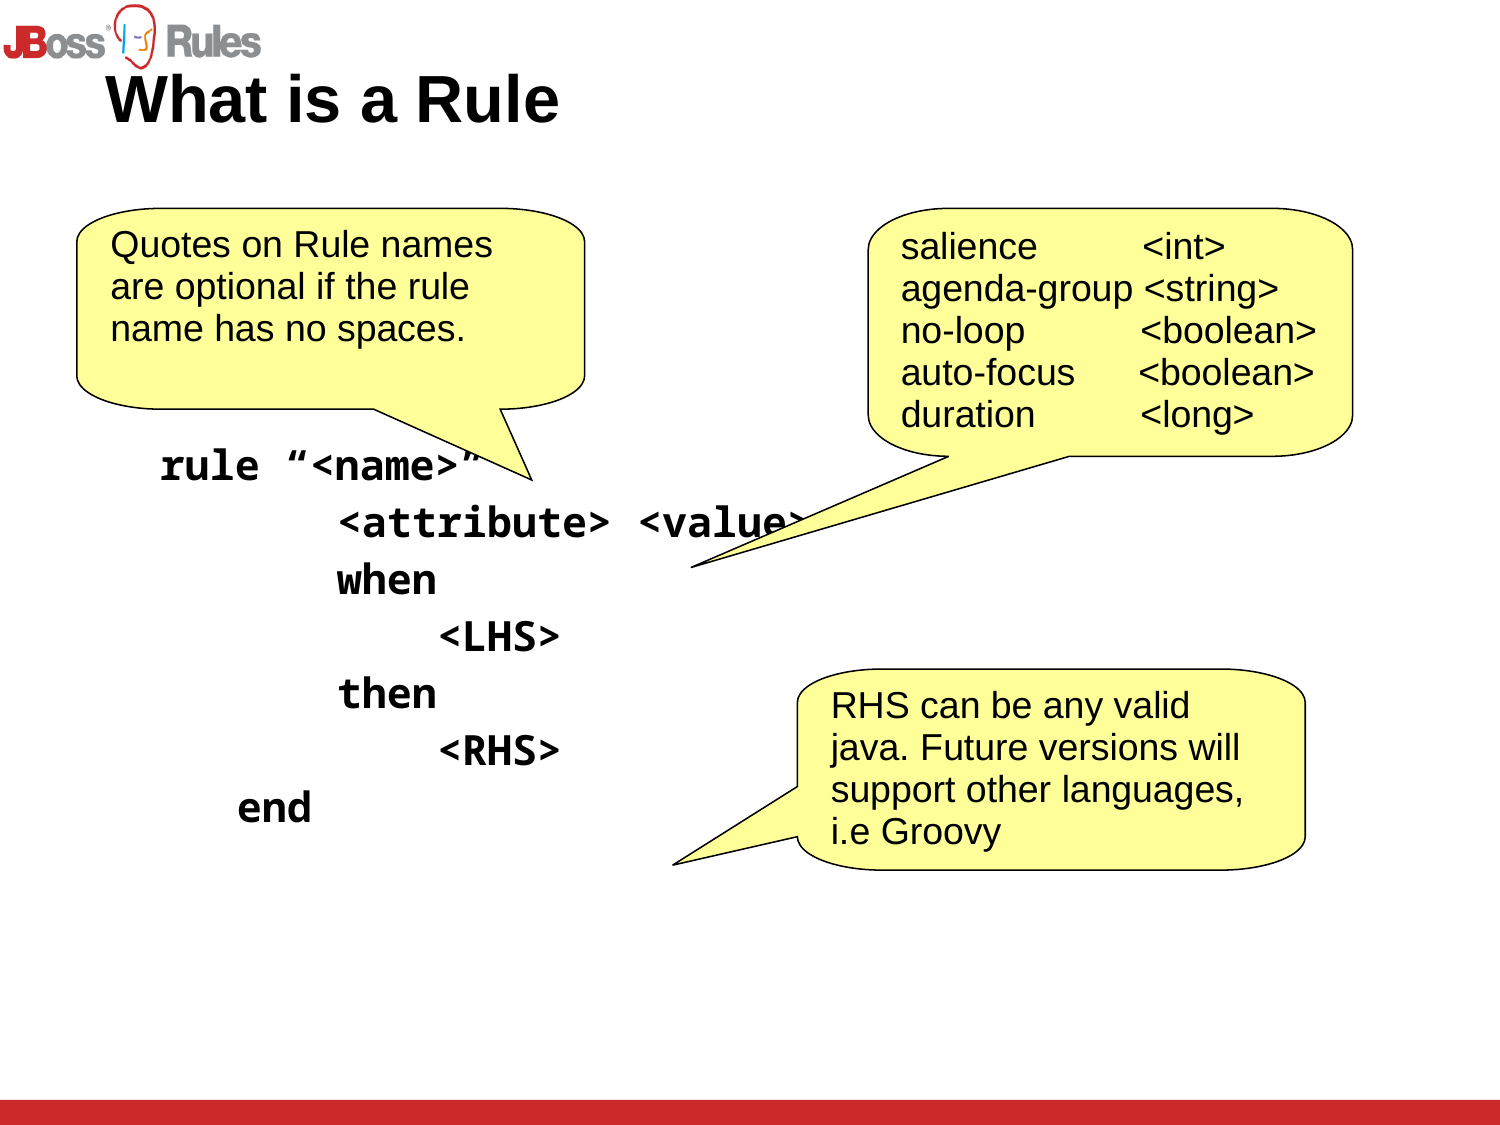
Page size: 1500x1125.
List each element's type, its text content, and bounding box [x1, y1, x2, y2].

text_box RHS can be any valid java. Future versions will support other languages, i.e Groovy [672, 669, 1306, 871]
title What is a Rule [90, 39, 1206, 144]
text_box Quotes on Rule names are optional if the rule name has no spaces. [76, 208, 585, 480]
picture [0, 0, 266, 73]
text_box salience <int> agenda-group <string> no-loop <boolean> auto-focus <boolean> duration <long> [690, 208, 1353, 568]
list rule “<name>” <attribute> <value> when <LHS> then <RHS> end [144, 427, 1458, 984]
